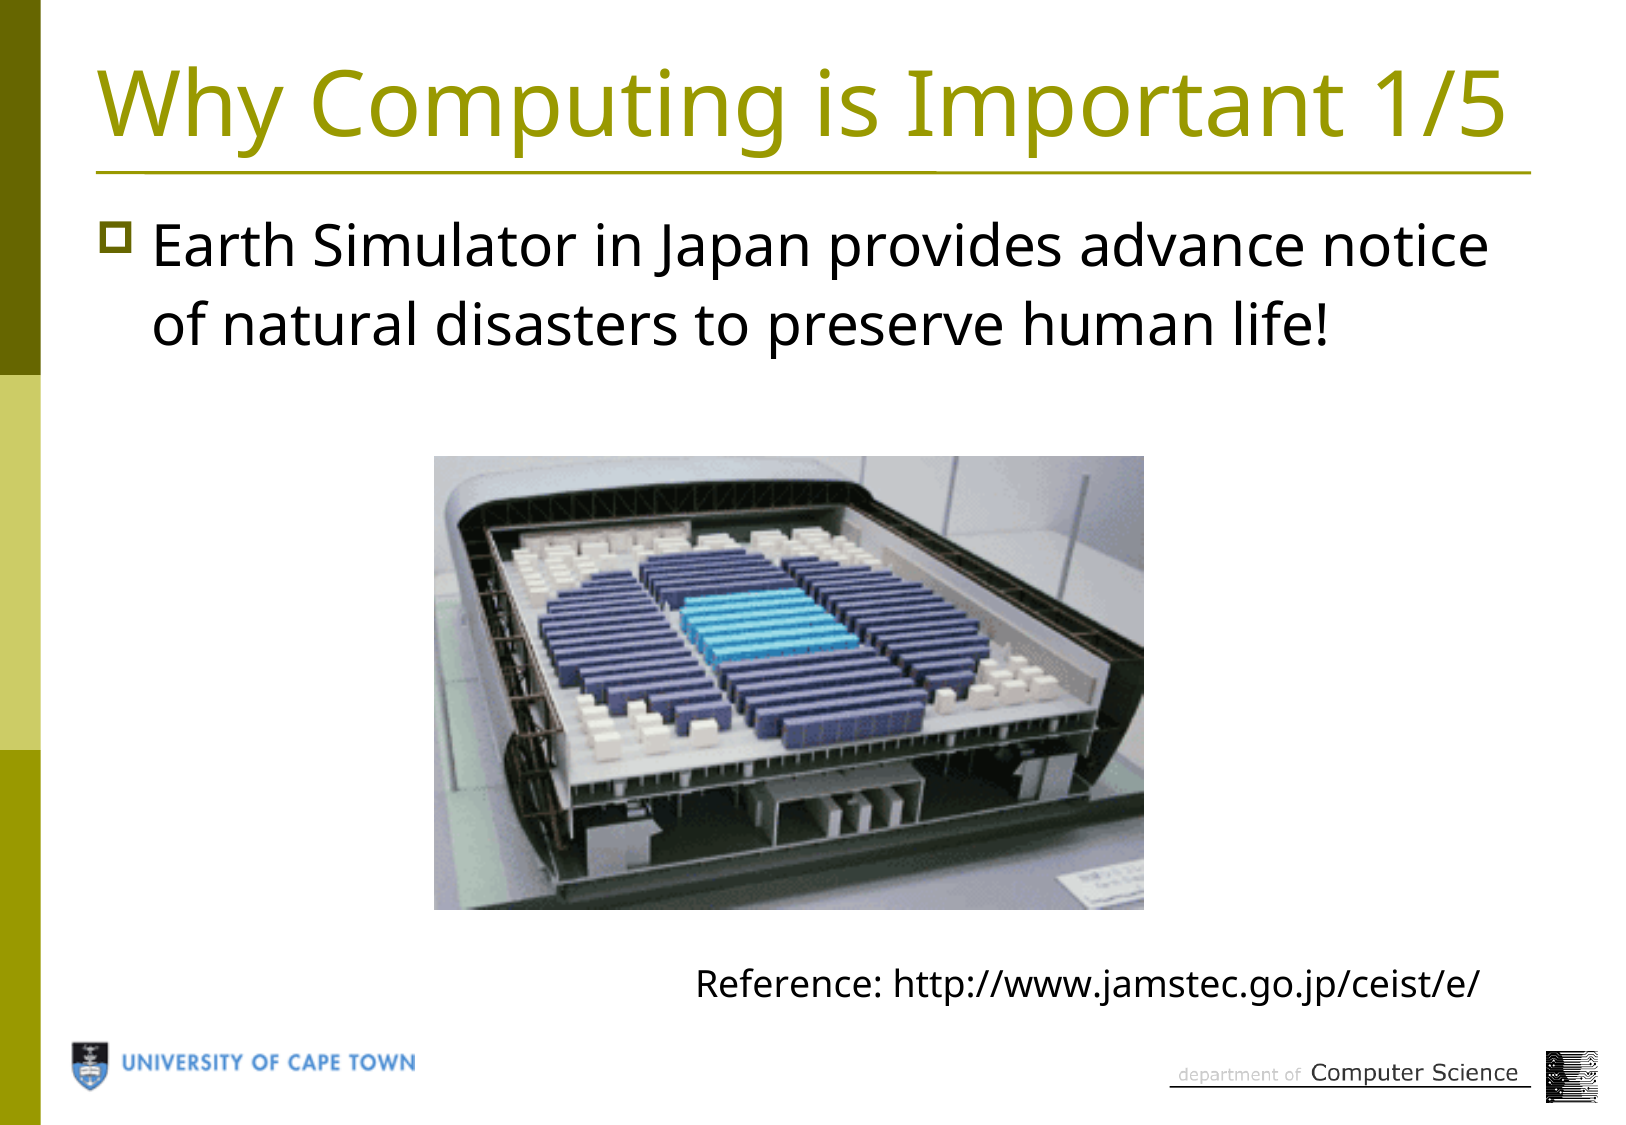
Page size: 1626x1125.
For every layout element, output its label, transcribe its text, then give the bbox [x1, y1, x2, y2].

picture [434, 456, 1144, 910]
text_box Reference: http://www.jamstec.go.jp/ceist/e/ [680, 952, 1497, 1013]
picture [1546, 1051, 1598, 1103]
picture [61, 1024, 415, 1103]
title Why Computing is Important 1/5 [81, 14, 1543, 172]
picture [1169, 1043, 1532, 1091]
list Earth Simulator in Japan provides advance notice of natural disasters to preserve human life! [81, 196, 1543, 1021]
